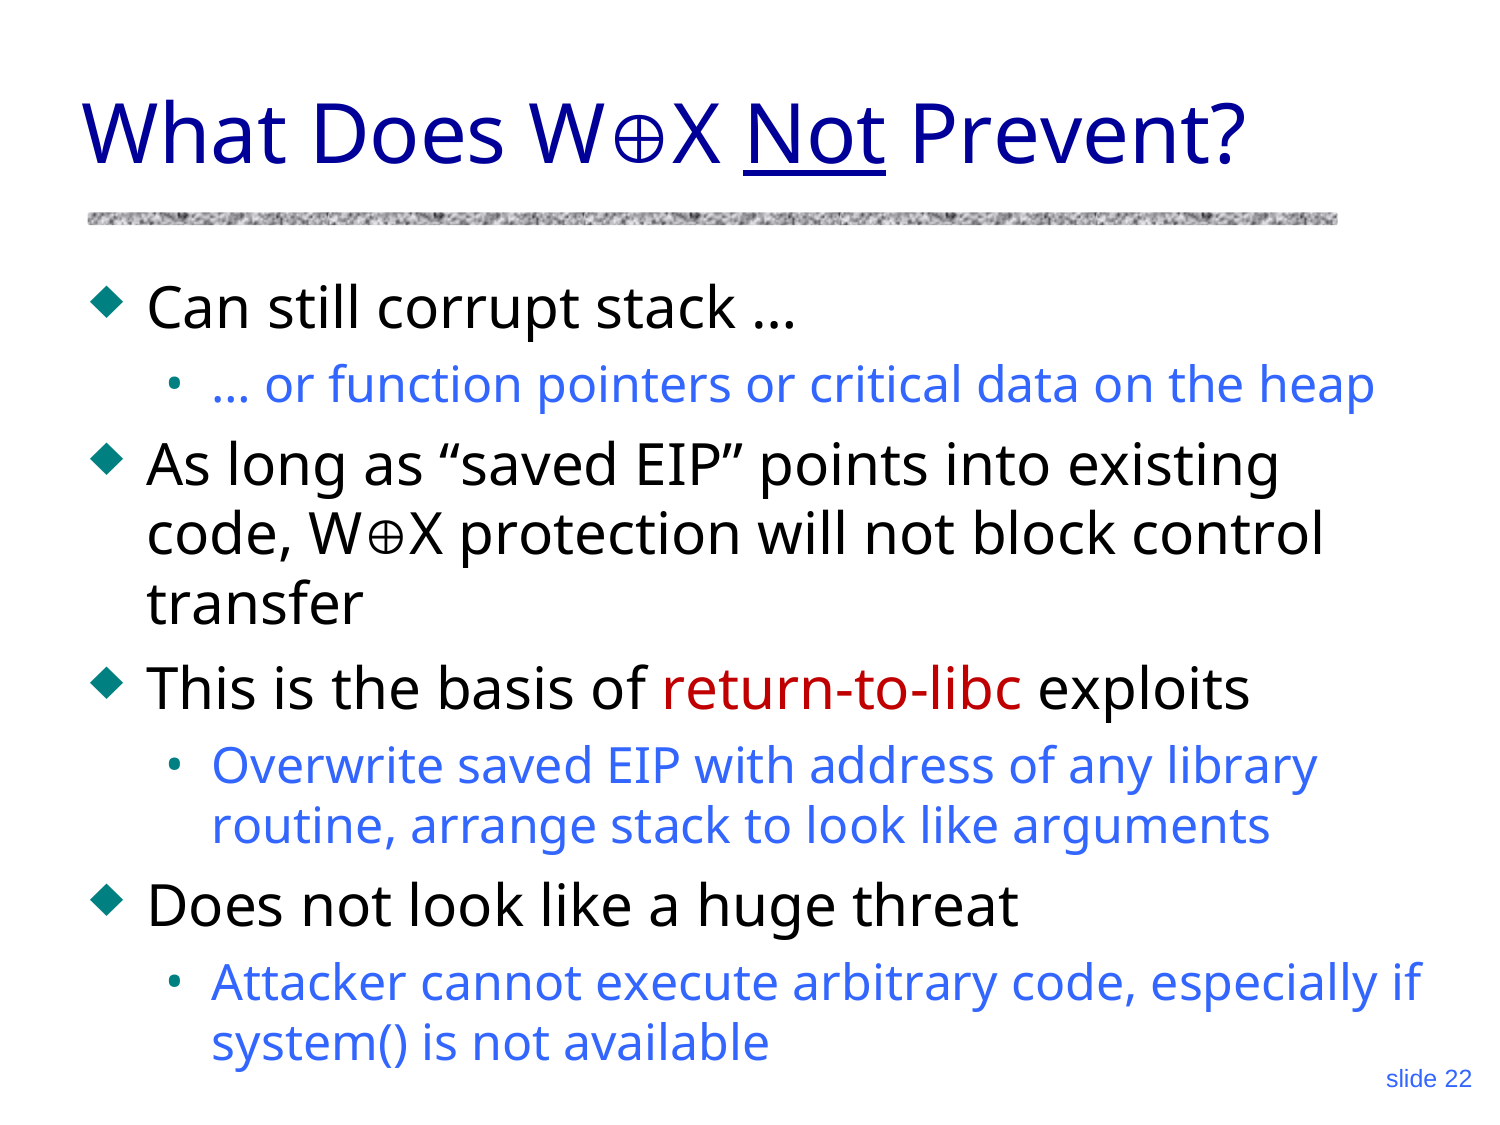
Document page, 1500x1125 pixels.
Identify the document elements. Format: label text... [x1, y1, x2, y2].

list Can still corrupt stack … … or function pointers or critical data on the heap As long as “saved EIP” points into existing code, WX protection will not block control transfer This is the basis of return-to-libc exploits Overwrite saved EIP with address of any library routine, arrange stack to look like arguments Does not look like a huge threat Attacker cannot execute arbitrary code, especially if system() is not available [74, 262, 1450, 1101]
title What Does WX Not Prevent? [66, 37, 1417, 188]
text_box slide <number> [1174, 1025, 1488, 1101]
picture [87, 212, 1338, 226]
